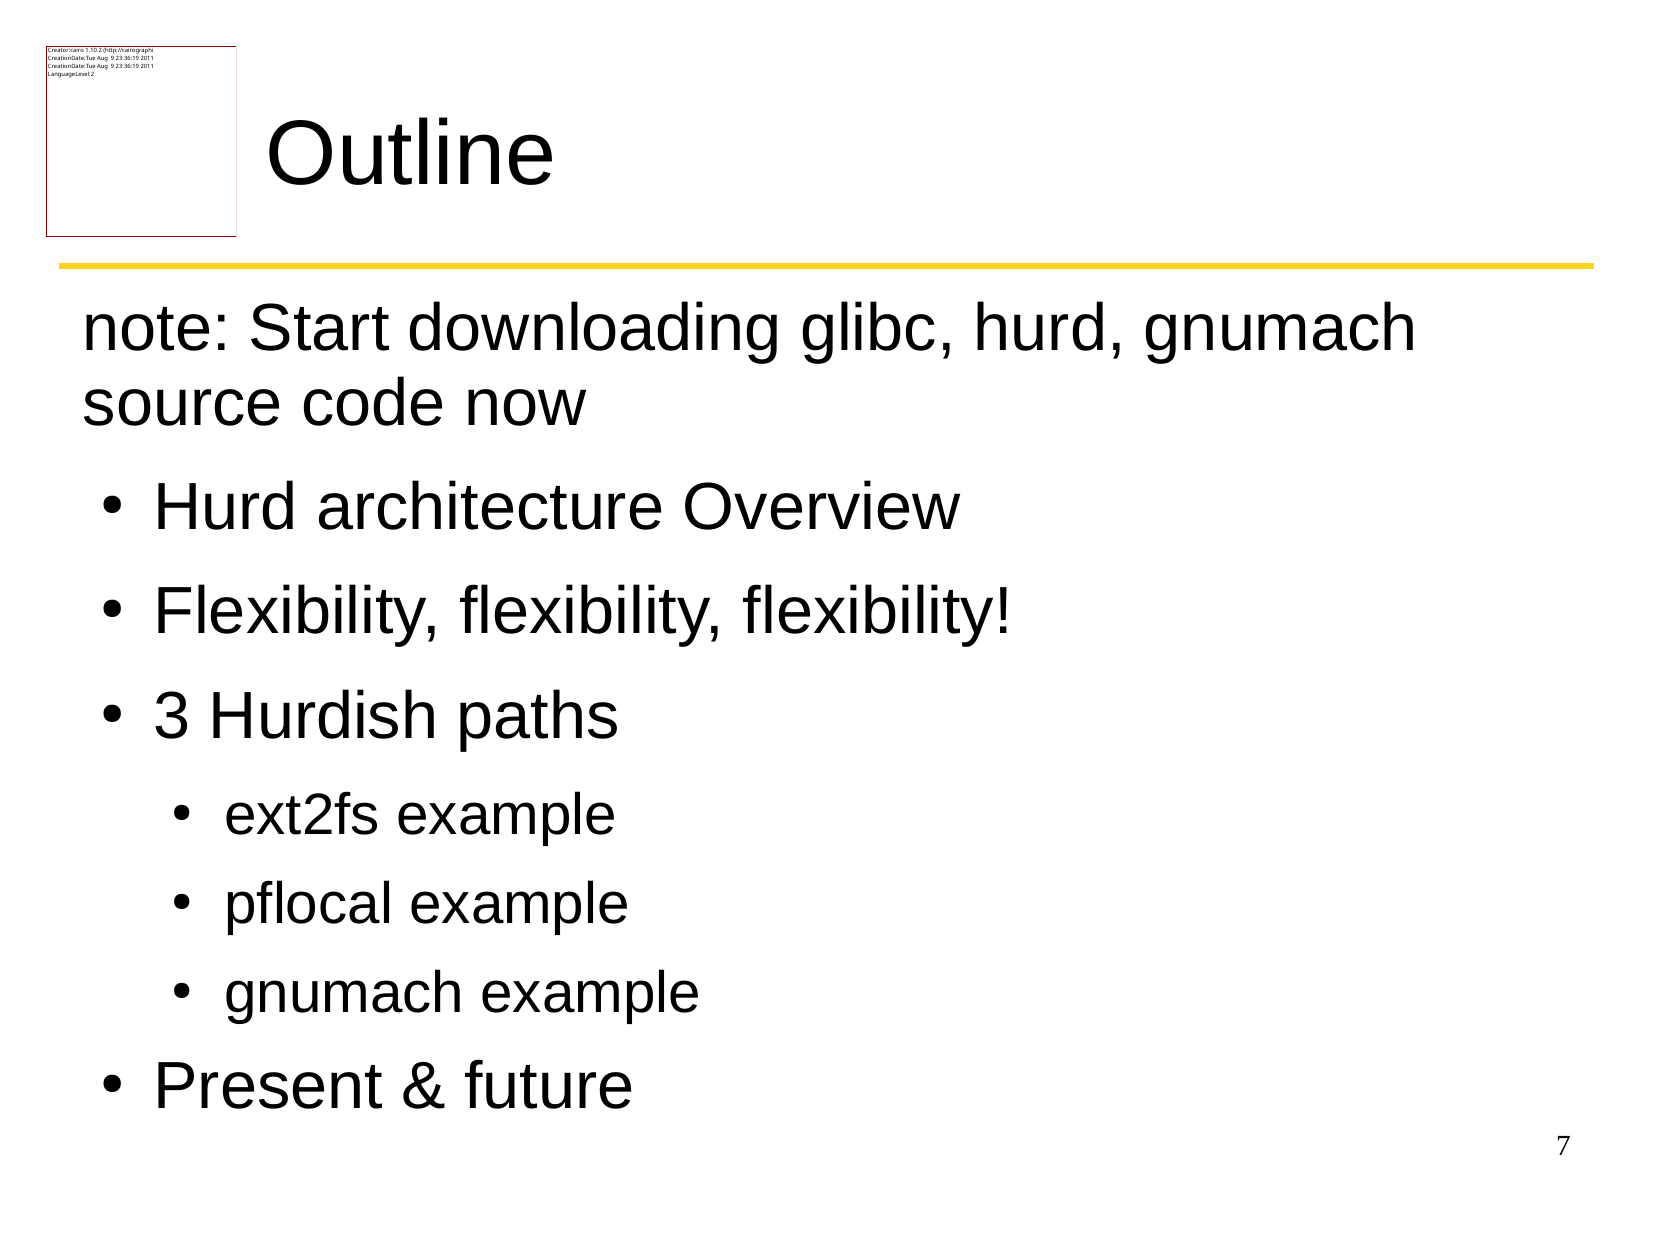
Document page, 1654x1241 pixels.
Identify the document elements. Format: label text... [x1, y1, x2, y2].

list note: Start downloading glibc, hurd, gnumach source code now Hurd architecture Overview Flexibility, flexibility, flexibility! 3 Hurdish paths ext2fs example pflocal example gnumach example Present & future [82, 290, 1571, 1152]
title Outline [265, 49, 1571, 257]
